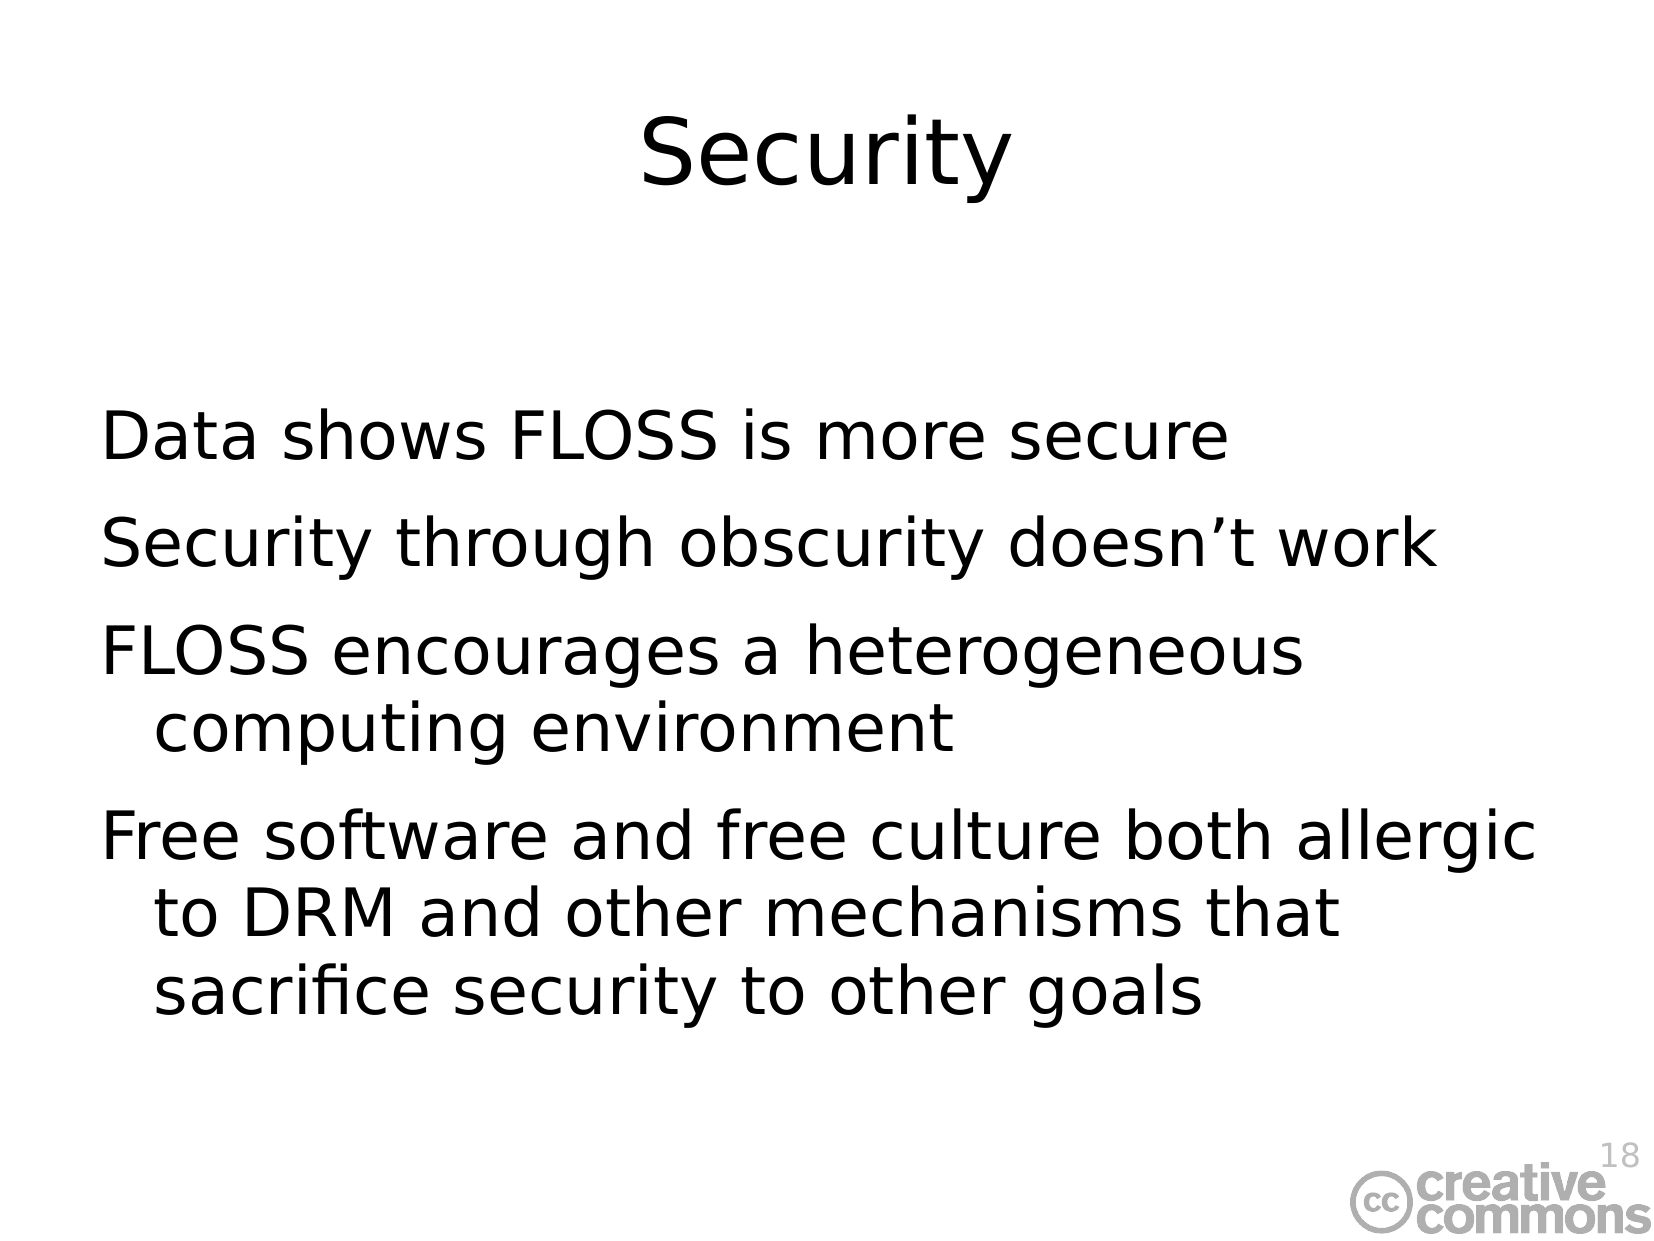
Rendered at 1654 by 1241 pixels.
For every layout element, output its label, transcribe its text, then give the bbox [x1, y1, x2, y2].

list Data shows FLOSS is more secure Security through obscurity doesn’t work FLOSS encourages a heterogeneous computing environment Free software and free culture both allergic to DRM and other mechanisms that sacrifice security to other goals [82, 290, 1571, 1241]
picture [1571, 1162, 1651, 1234]
title Security [82, 49, 1571, 257]
